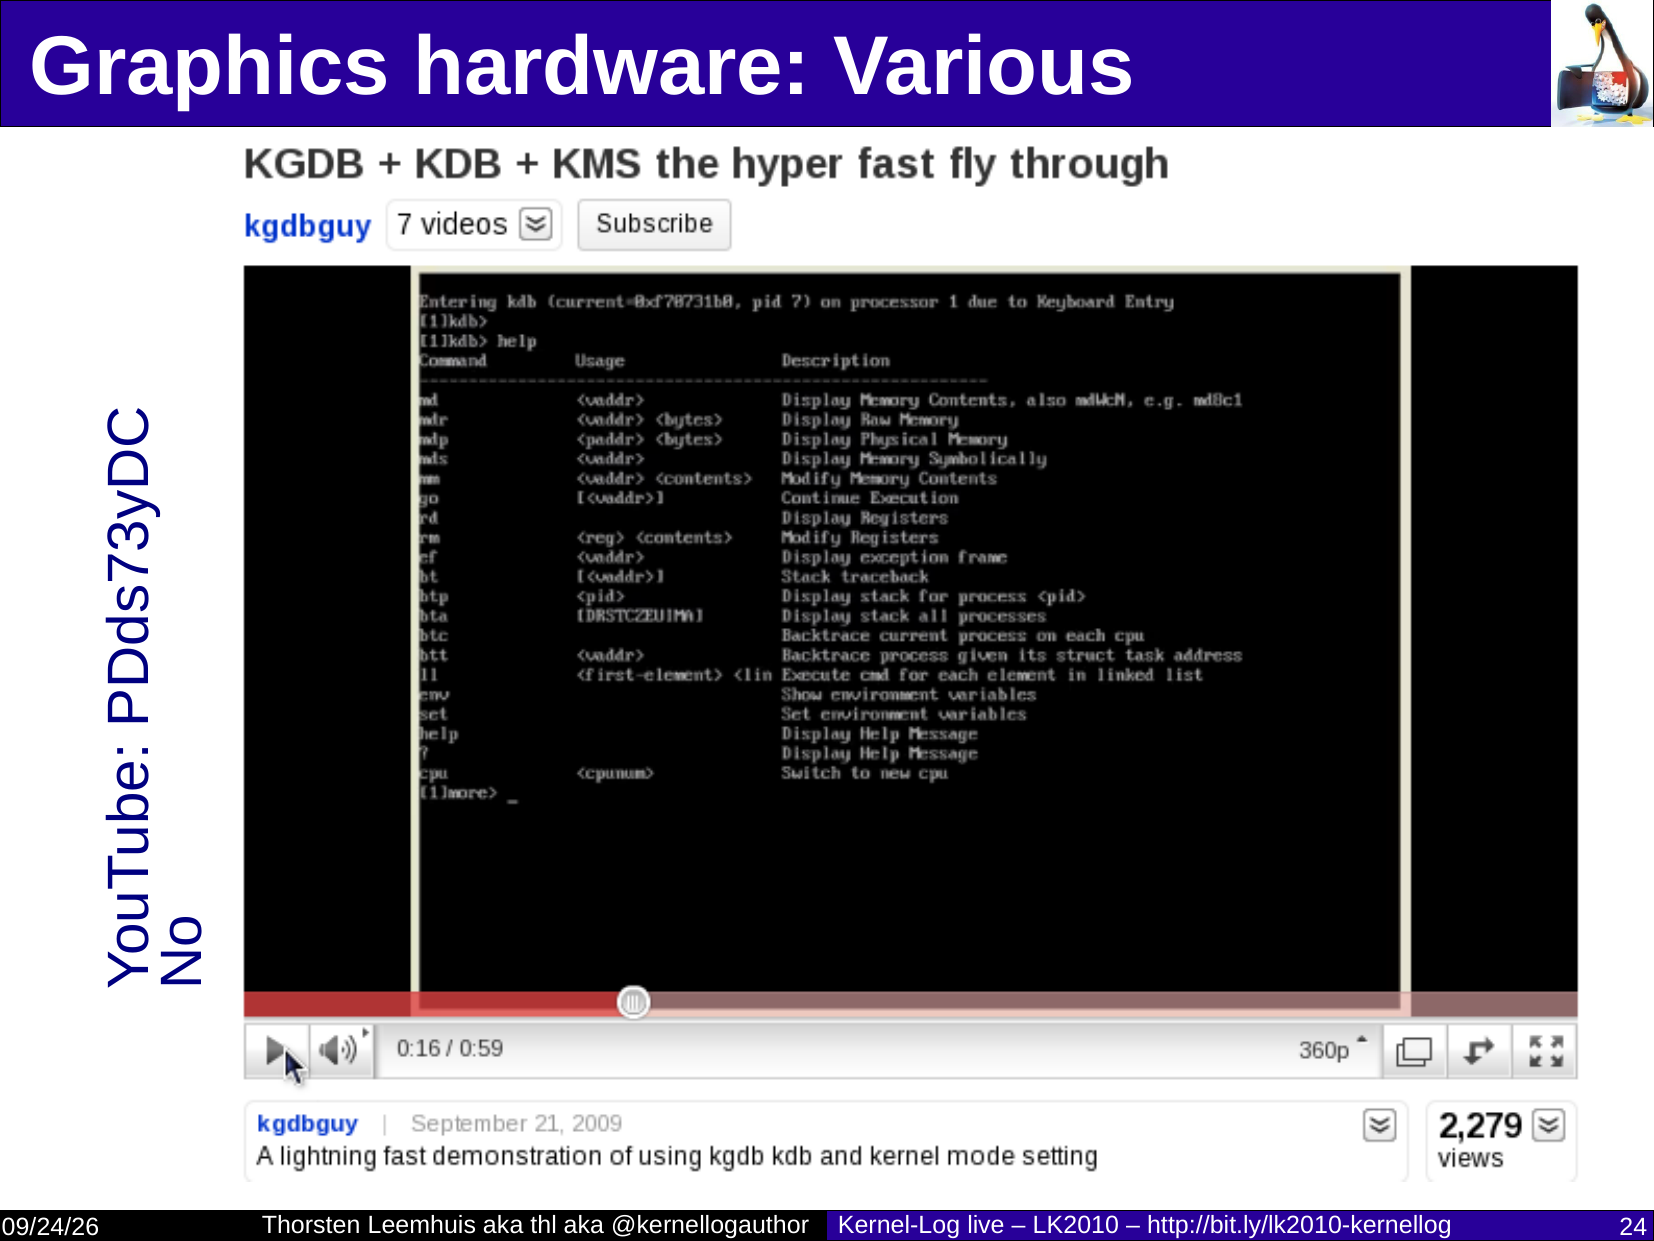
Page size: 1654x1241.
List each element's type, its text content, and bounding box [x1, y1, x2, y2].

text_box YouTube: PDds73yDCNo [88, 378, 169, 1004]
picture [232, 141, 1595, 1182]
picture [1551, 0, 1653, 127]
title Graphics hardware: Various [29, 19, 1535, 113]
